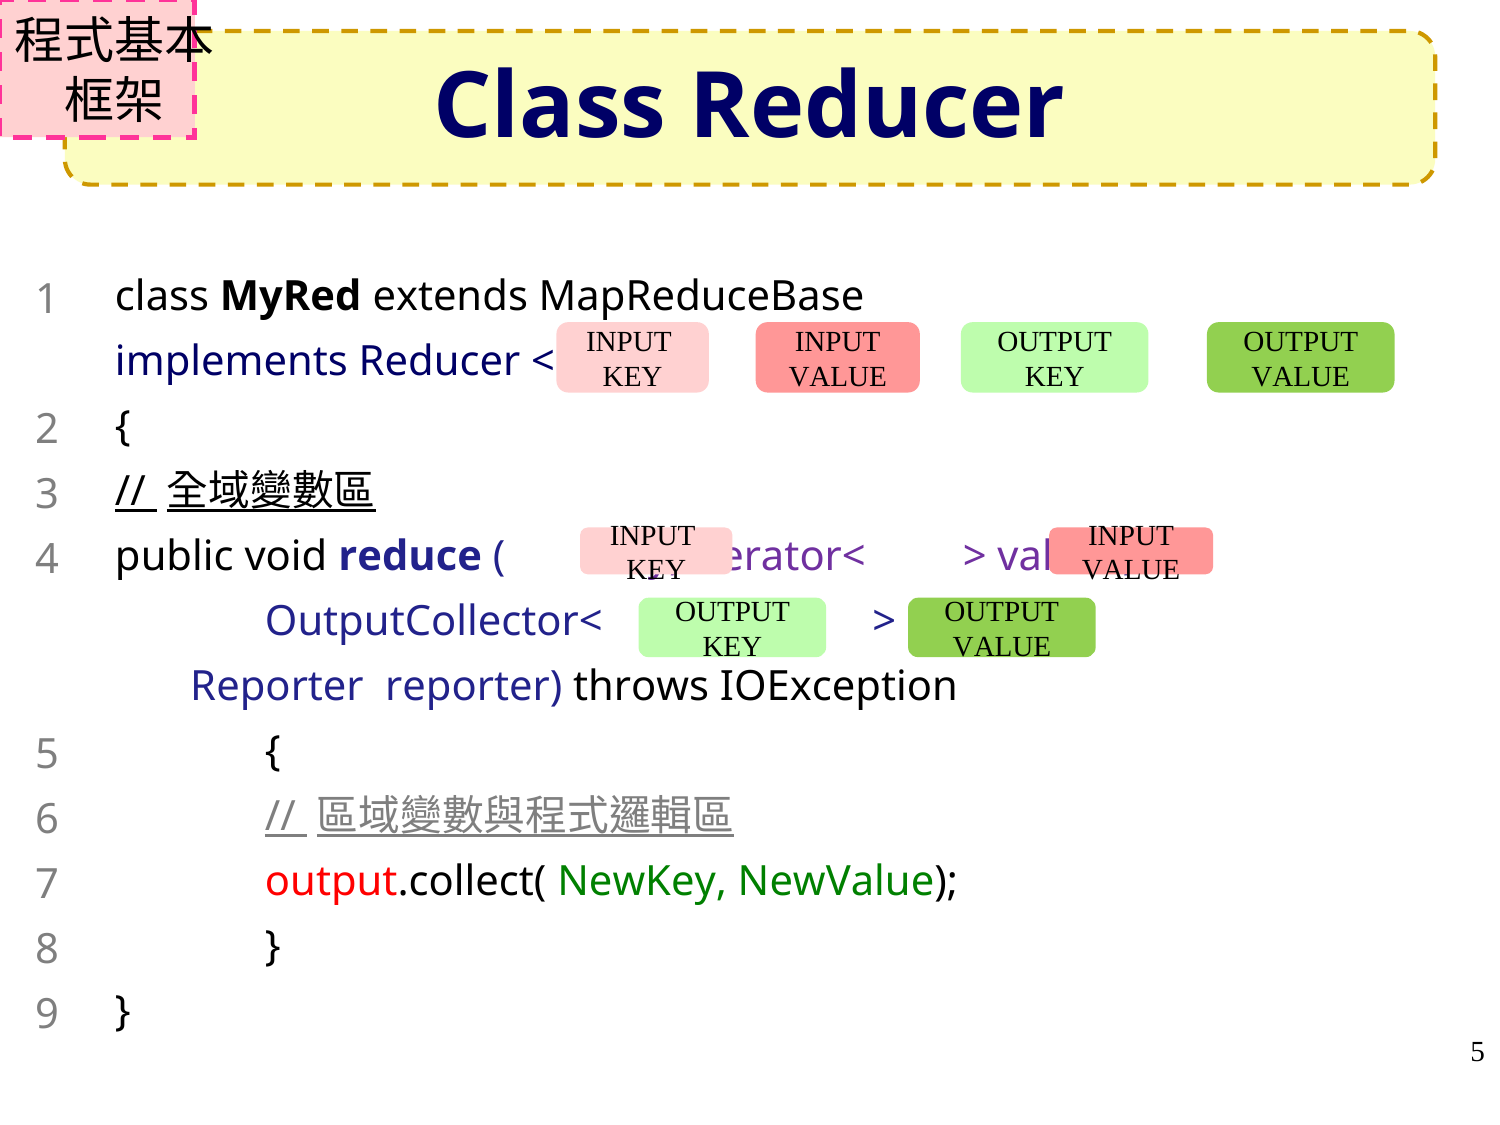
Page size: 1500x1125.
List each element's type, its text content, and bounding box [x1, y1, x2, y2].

text_box INPUT KEY [556, 322, 709, 393]
text_box INPUT VALUE [755, 322, 920, 393]
text_box 1 2 3 4 5 6 7 8 9 [0, 248, 95, 1045]
text_box class MyRed extends MapReduceBase implements Reducer < , , , > { // 全域變數區 public void reduce ( key, Iterator< > values, OutputCollector< , > output, Reporter reporter) throws IOException { // 區域變數與程式邏輯區 output.collect( NewKey, NewValue); } } [100, 246, 1471, 1042]
text_box OUTPUT KEY [960, 322, 1149, 393]
text_box <編號> [1324, 1025, 1500, 1101]
text_box 程式基本 框架 [0, 0, 195, 138]
text_box OUTPUT VALUE [908, 597, 1096, 658]
text_box OUTPUT VALUE [1206, 322, 1395, 393]
text_box INPUT KEY [580, 527, 733, 575]
text_box OUTPUT KEY [638, 597, 827, 658]
title Class Reducer [112, 30, 1388, 173]
text_box INPUT VALUE [1049, 527, 1214, 575]
